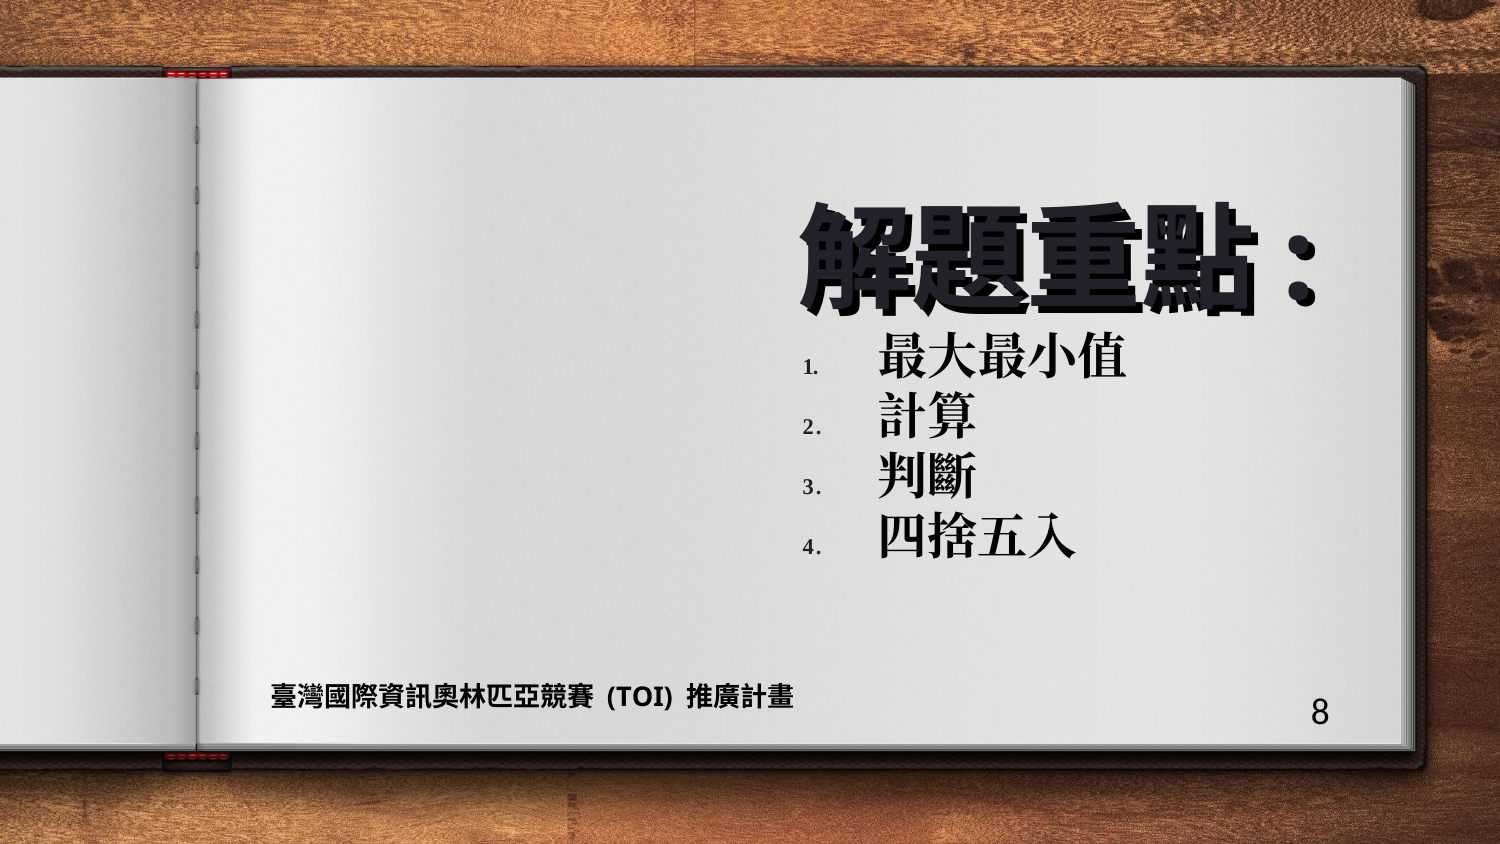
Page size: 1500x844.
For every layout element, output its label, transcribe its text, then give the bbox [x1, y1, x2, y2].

text_box 8 [1295, 672, 1386, 737]
title 解題重點: [782, 146, 1313, 338]
subtitle 最大最小值 計算 判斷 四捨五入 [787, 309, 1341, 584]
